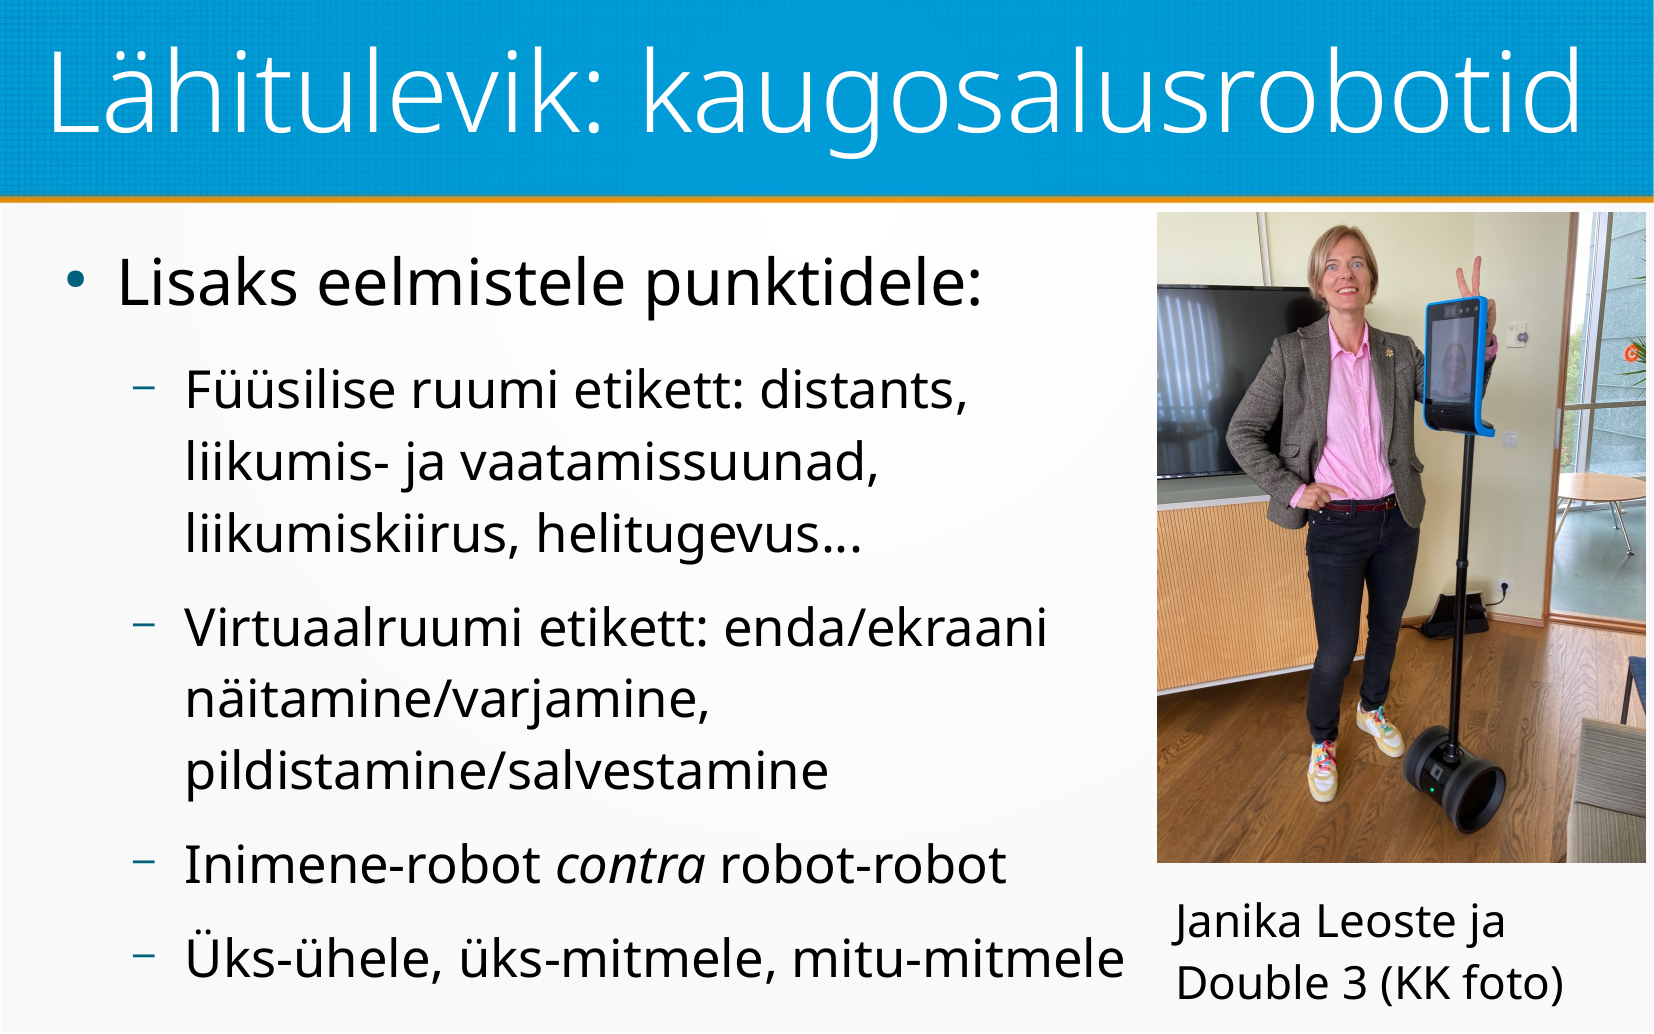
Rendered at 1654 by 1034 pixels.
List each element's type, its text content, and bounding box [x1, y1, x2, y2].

text_box Janika Leoste ja Double 3 (KK foto) [1169, 864, 1642, 1034]
picture [0, 195, 1654, 1034]
list Lisaks eelmistele punktidele: Füüsilise ruumi etikett: distants, liikumis- ja vaatamissuunad, liikumiskiirus, helitugevus... Virtuaalruumi etikett: enda/ekraani näitamine/varjamine, pildistamine/salvestamine Inimene-robot contra robot-robot Üks-ühele, üks-mitmele, mitu-mitmele [47, 236, 1146, 1002]
title Lähitulevik: kaugosalusrobotid [43, 0, 1619, 166]
